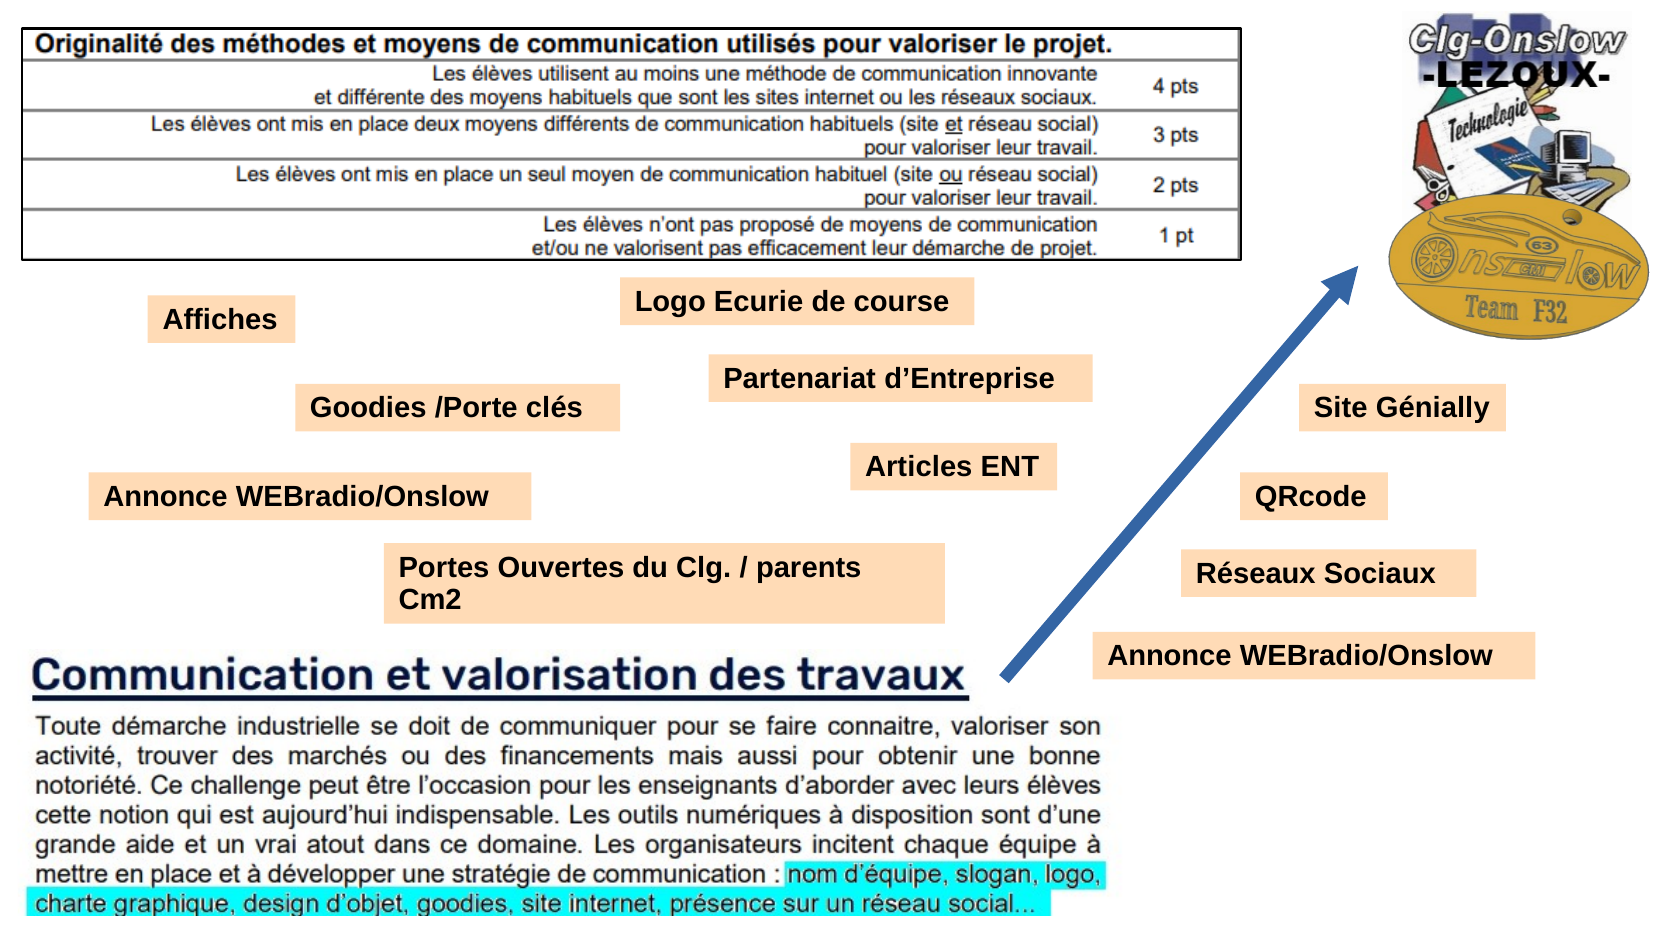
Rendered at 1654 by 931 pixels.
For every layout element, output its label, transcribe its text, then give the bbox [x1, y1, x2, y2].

text_box Affiches [147, 295, 296, 343]
picture [17, 649, 1123, 916]
text_box Annonce WEBradio/Onslow [88, 472, 532, 520]
text_box Réseaux Sociaux [1181, 549, 1477, 597]
text_box Articles ENT [850, 442, 1058, 491]
text_box Site Génially [1299, 383, 1506, 432]
picture [23, 29, 1241, 260]
text_box Portes Ouvertes du Clg. / parents Cm2 [383, 543, 945, 591]
text_box Goodies /Porte clés [295, 383, 621, 432]
picture [1387, 0, 1650, 340]
text_box Partenariat d’Entreprise [708, 354, 1093, 402]
text_box Annonce WEBradio/Onslow [1092, 631, 1536, 680]
text_box Logo Ecurie de course [620, 277, 975, 325]
text_box QRcode [1240, 472, 1388, 520]
